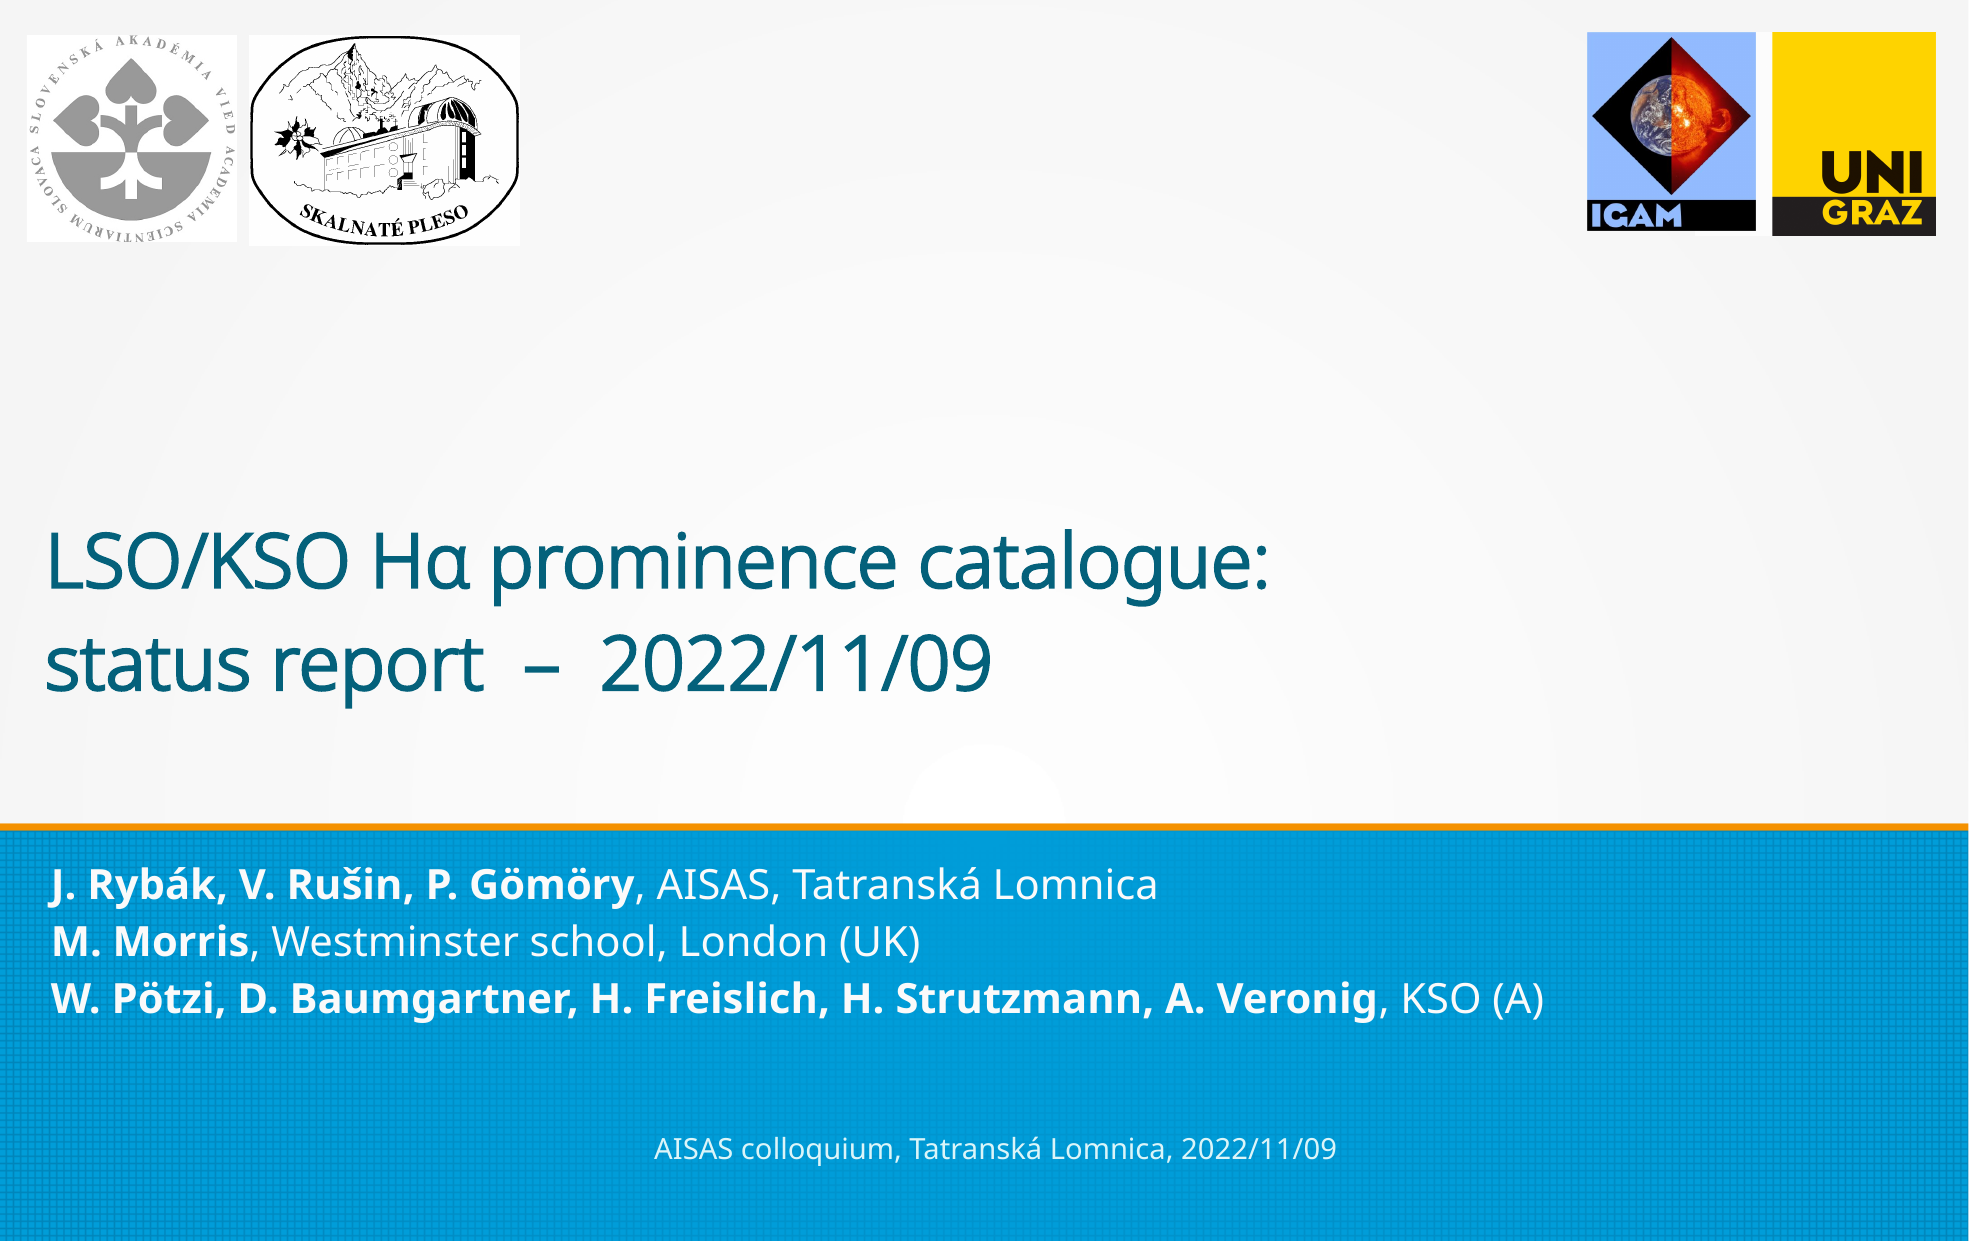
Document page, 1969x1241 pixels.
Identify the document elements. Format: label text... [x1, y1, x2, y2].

picture [0, 0, 1969, 830]
title LSO/KSO Hα prominence catalogue: status report – 2022/11/09 [45, 49, 1862, 781]
subtitle J. Rybák, V. Rušin, P. Gömöry, AISAS, Tatranská Lomnica M. Morris, Westminster school, London (UK) W. Pötzi, D. Baumgartner, H. Freislich, H. Strutzmann, A. Veronig, KSO (A) AISAS colloquium, Tatranská Lomnica, 2022/11/09 [50, 855, 1941, 1241]
